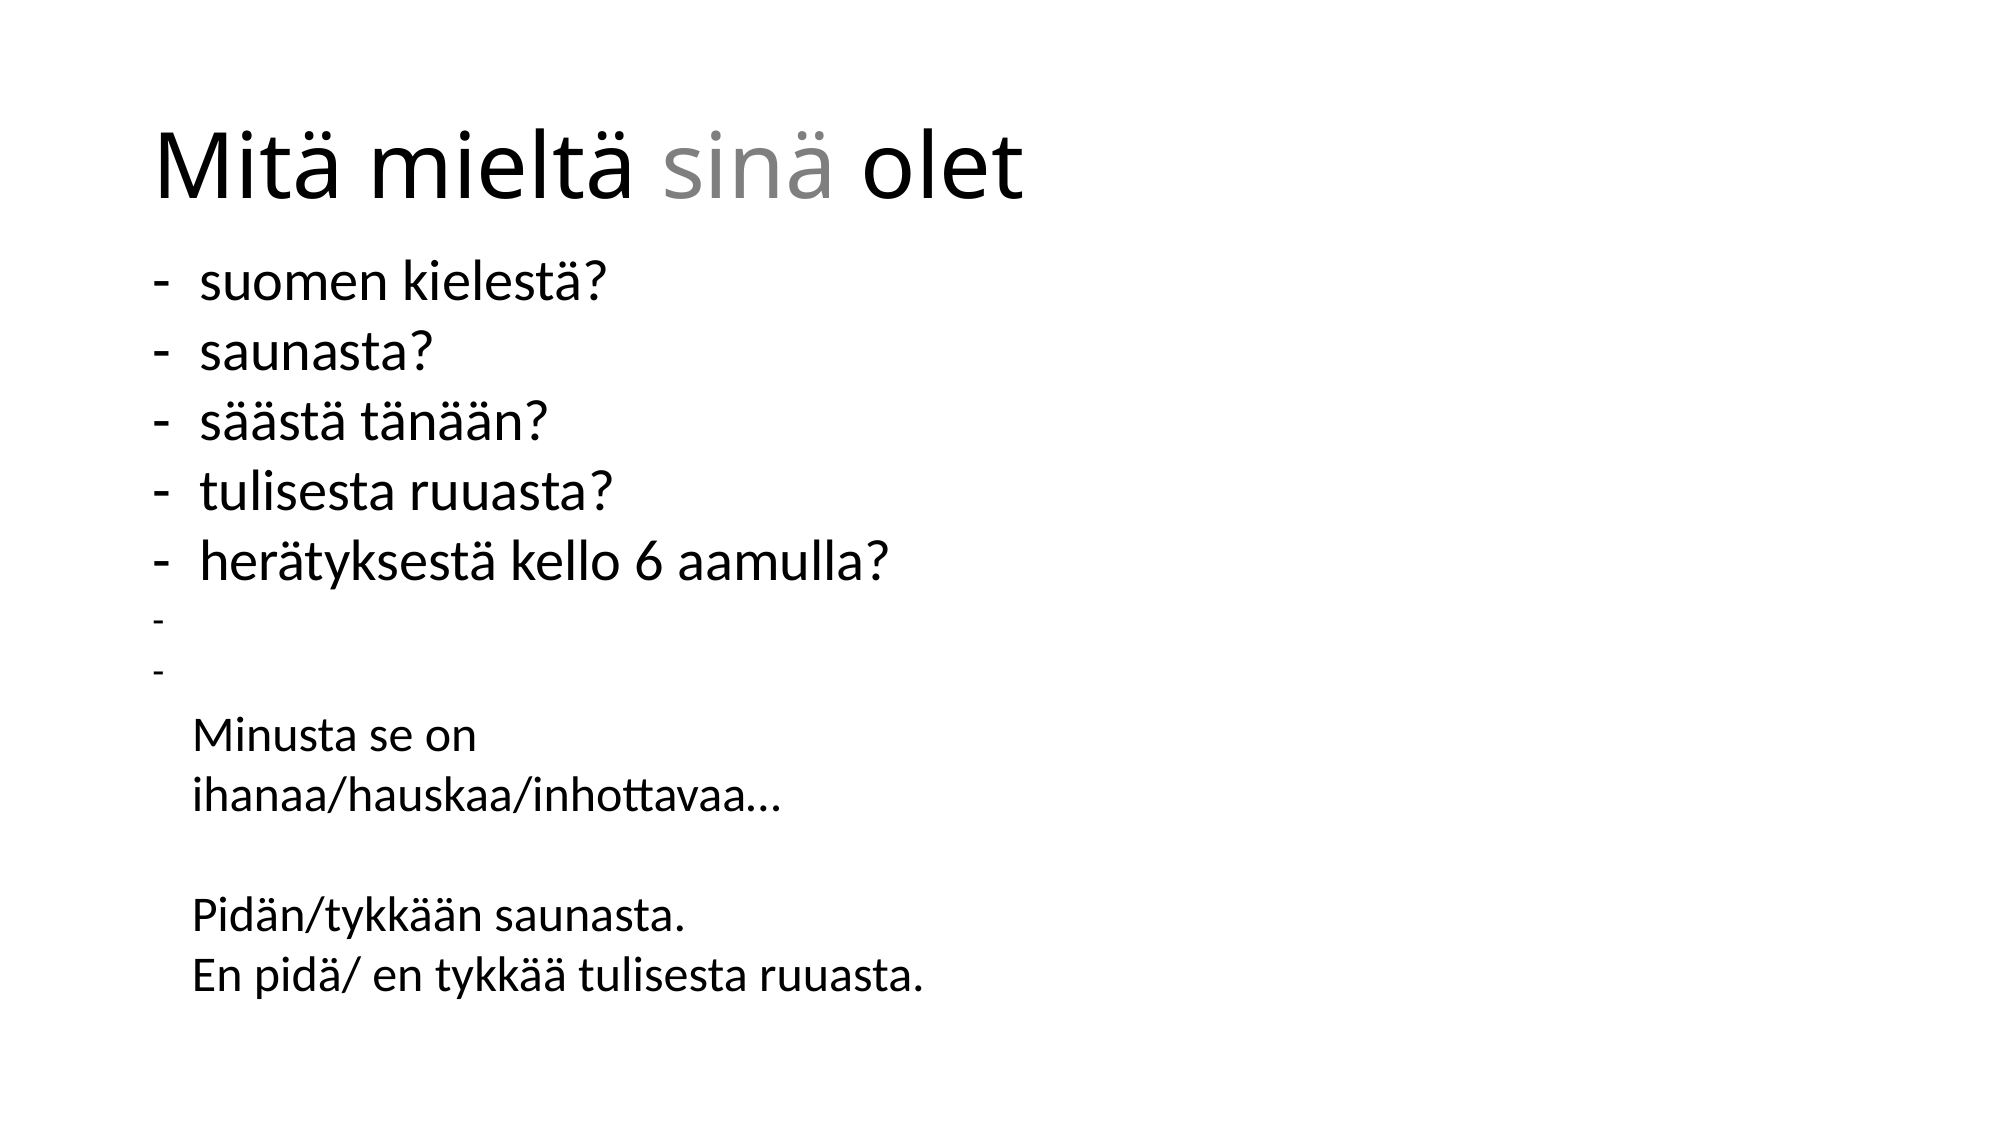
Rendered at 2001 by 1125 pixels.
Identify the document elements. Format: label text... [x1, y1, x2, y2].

title Mitä mieltä sinä olet [137, 59, 1863, 278]
text_box Minusta se on ihanaa/hauskaa/inhottavaa… Pidän/tykkään saunasta. En pidä/ en tykkää tulisesta ruuasta. [176, 694, 1059, 1013]
text_box suomen kielestä? saunasta? säästä tänään? tulisesta ruuasta? herätyksestä kello 6 aamulla? [137, 234, 916, 695]
